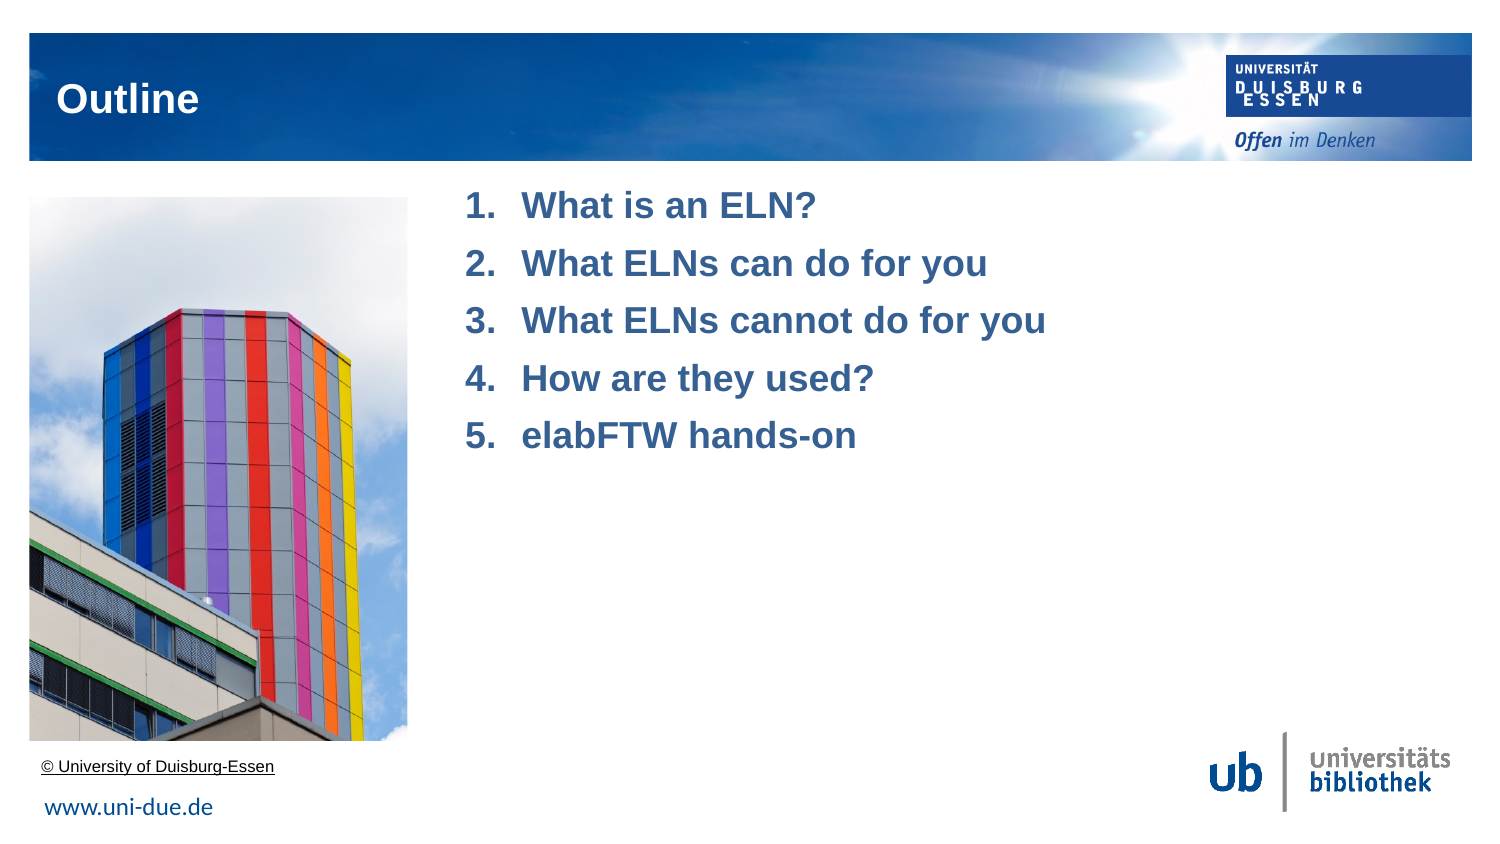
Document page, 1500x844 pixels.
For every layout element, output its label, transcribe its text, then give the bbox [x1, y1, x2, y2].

text_box What is an ELN? What ELNs can do for you What ELNs cannot do for you How are they used? elabFTW hands-on [450, 173, 1443, 687]
text_box www.uni-due.de [29, 789, 263, 843]
picture [29, 197, 408, 741]
text_box Outline [26, 43, 1161, 150]
picture [29, 33, 1471, 161]
text_box © University of Duisburg-Essen [26, 740, 402, 789]
picture [1210, 732, 1450, 812]
